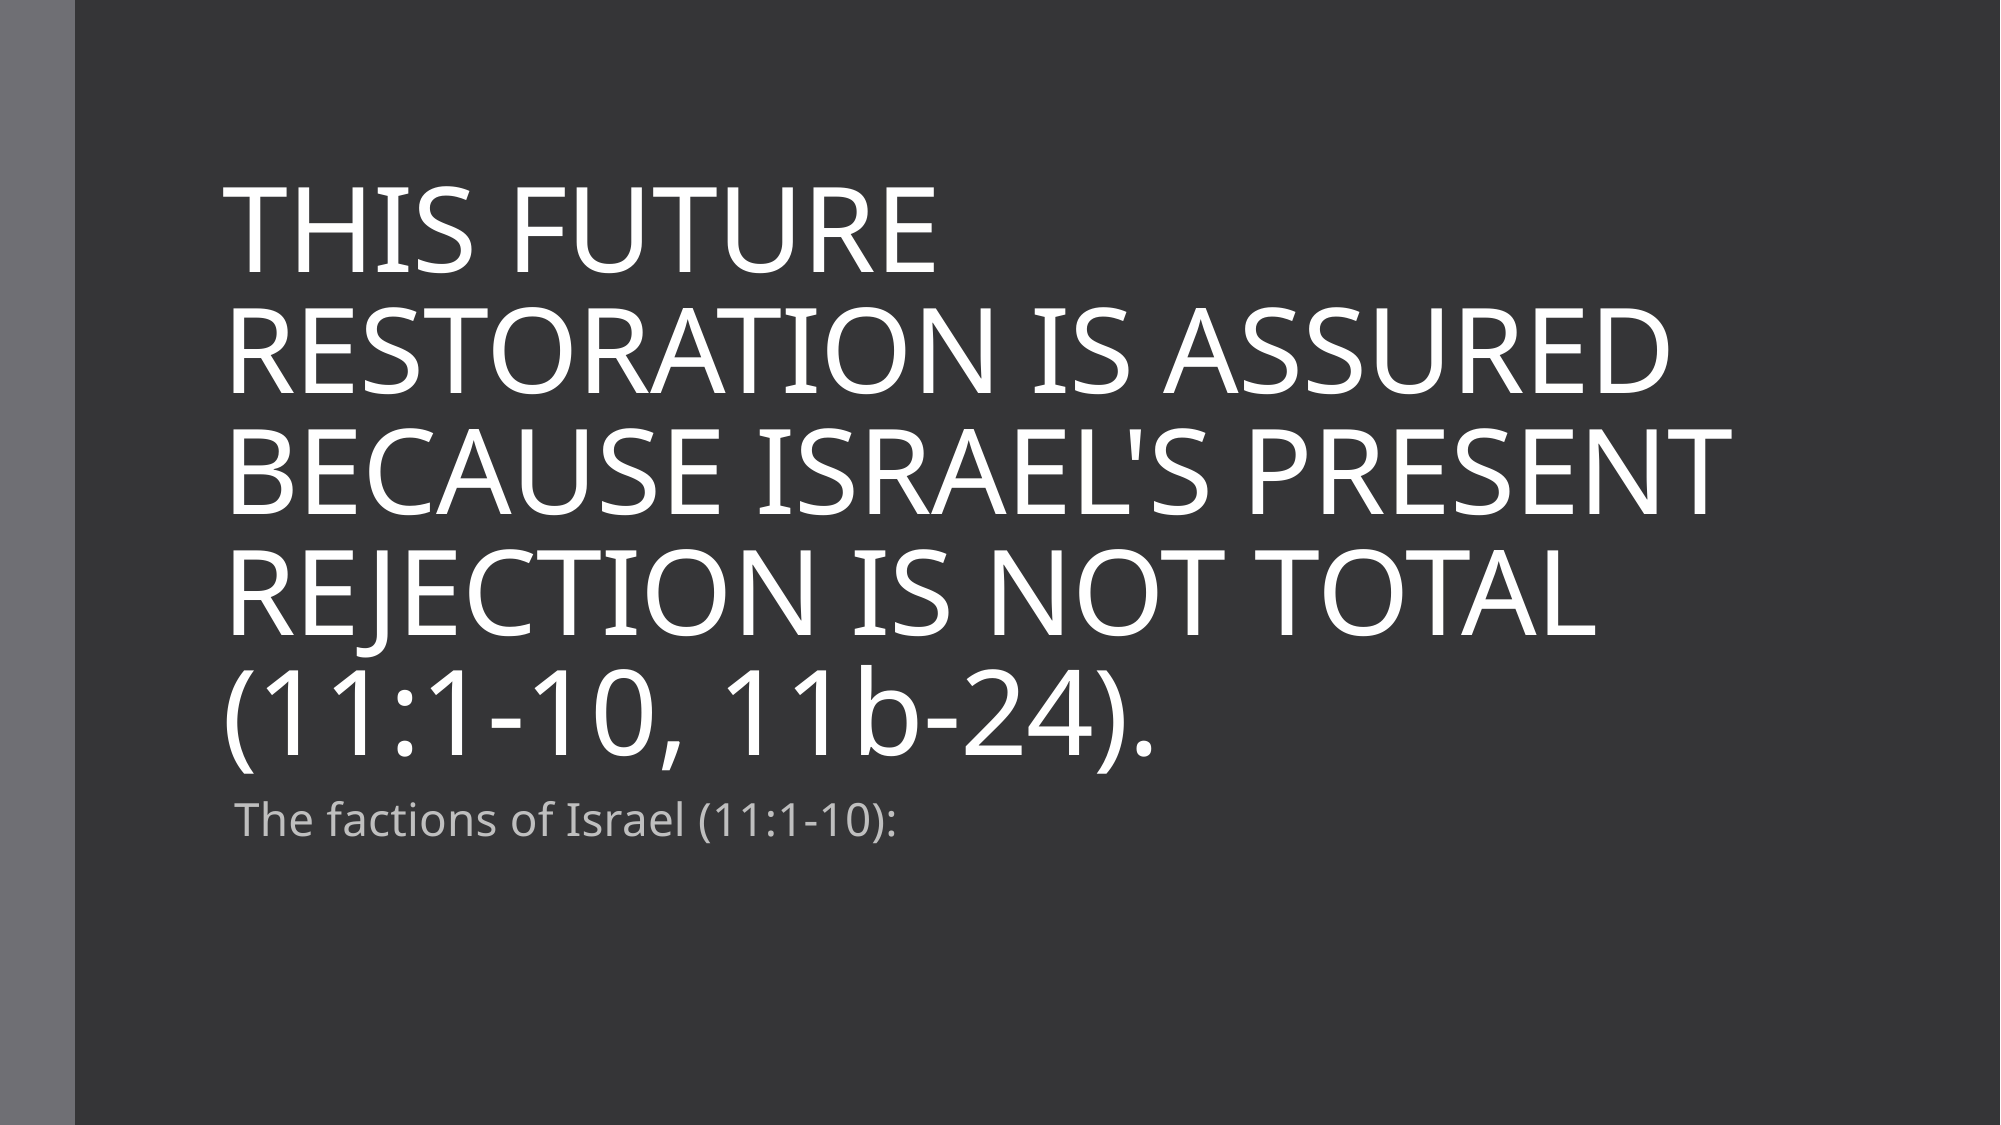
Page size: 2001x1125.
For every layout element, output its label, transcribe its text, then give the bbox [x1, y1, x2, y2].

title THIS FUTURE RESTORATION IS ASSURED BECAUSE ISRAEL'S PRESENT REJECTION IS NOT TOTAL (11:1-10, 11b-24). [206, 124, 1752, 787]
subtitle The factions of Israel (11:1-10): [206, 787, 1752, 1066]
